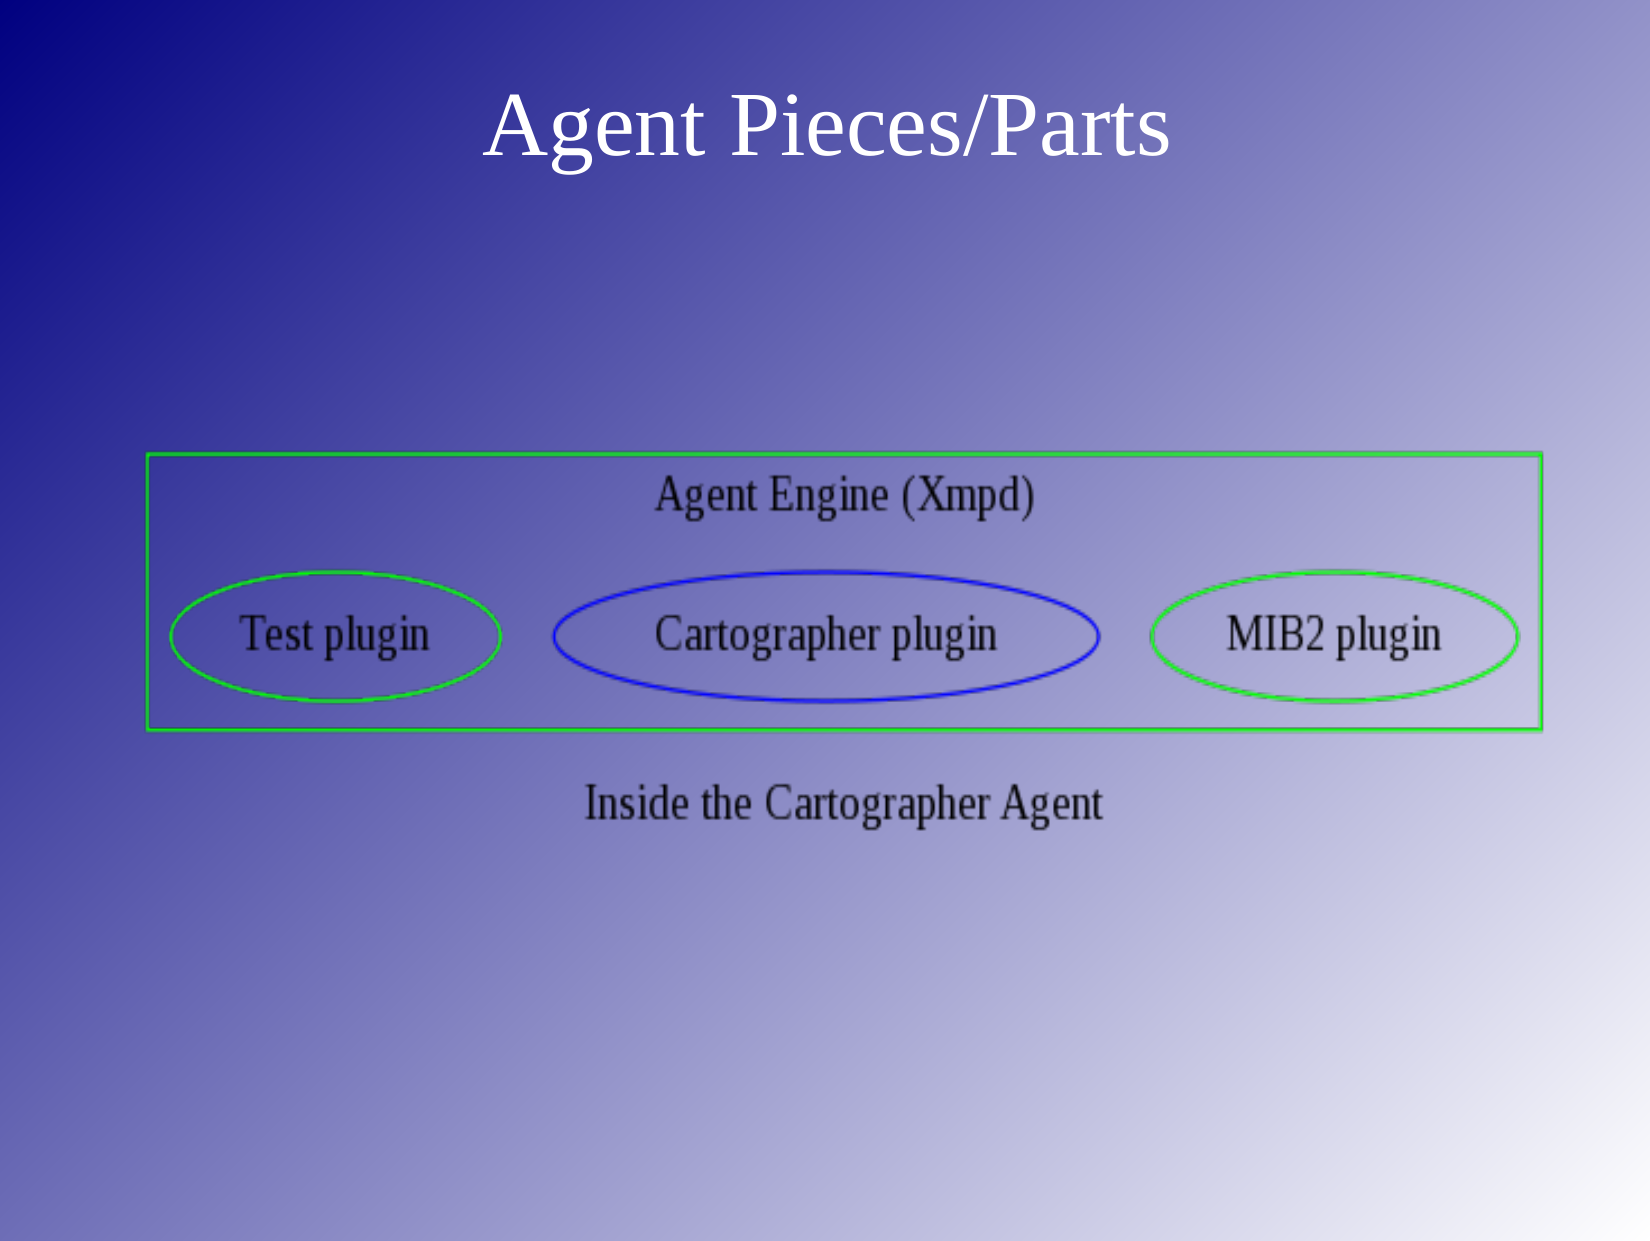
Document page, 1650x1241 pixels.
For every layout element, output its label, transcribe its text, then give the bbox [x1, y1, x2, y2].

title Agent Pieces/Parts [123, 27, 1533, 221]
picture [112, 412, 1577, 863]
